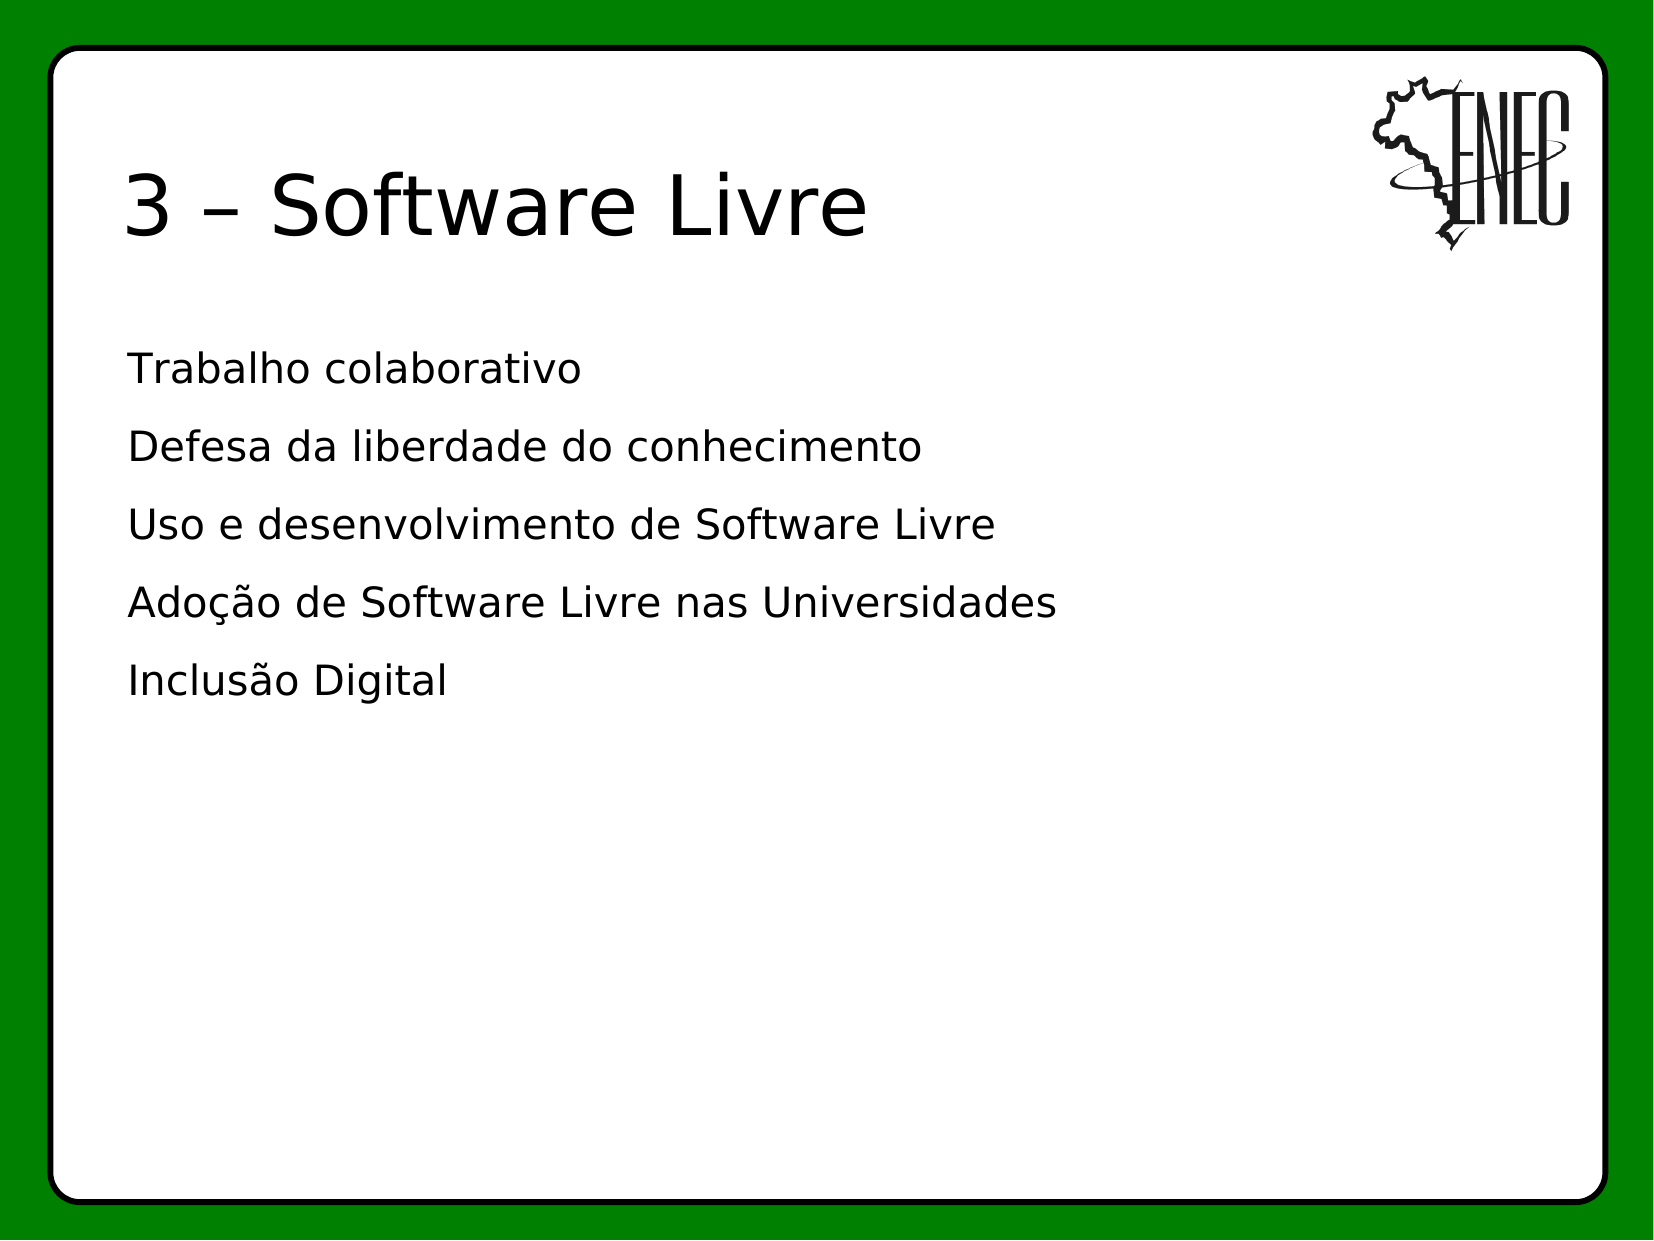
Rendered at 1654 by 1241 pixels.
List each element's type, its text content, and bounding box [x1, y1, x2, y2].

title 3 – Software Livre [121, 102, 1534, 311]
list Trabalho colaborativo Defesa da liberdade do conhecimento Uso e desenvolvimento de Software Livre Adoção de Software Livre nas Universidades Inclusão Digital [109, 344, 1512, 1127]
picture [1367, 71, 1575, 273]
